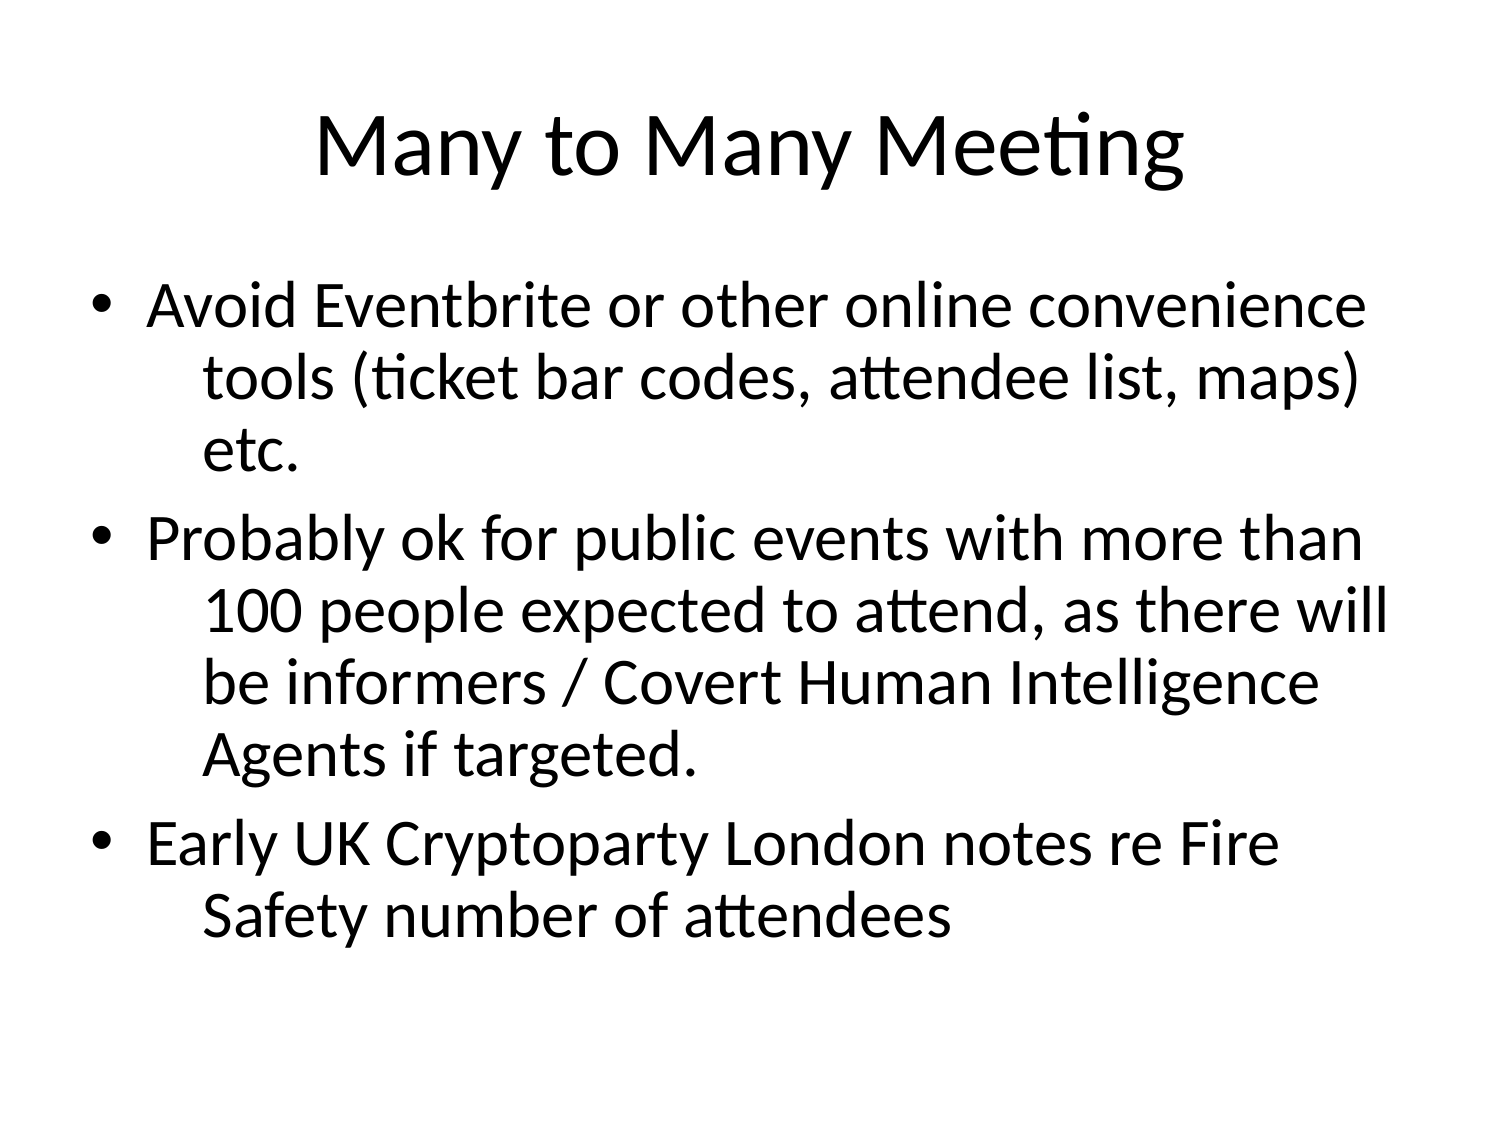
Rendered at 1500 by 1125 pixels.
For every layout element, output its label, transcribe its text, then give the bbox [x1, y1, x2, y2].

list Avoid Eventbrite or other online convenience tools (ticket bar codes, attendee list, maps) etc. Probably ok for public events with more than 100 people expected to attend, as there will be informers / Covert Human Intelligence Agents if targeted. Early UK Cryptoparty London notes re Fire Safety number of attendees [75, 262, 1426, 1005]
title Many to Many Meeting [75, 45, 1426, 233]
